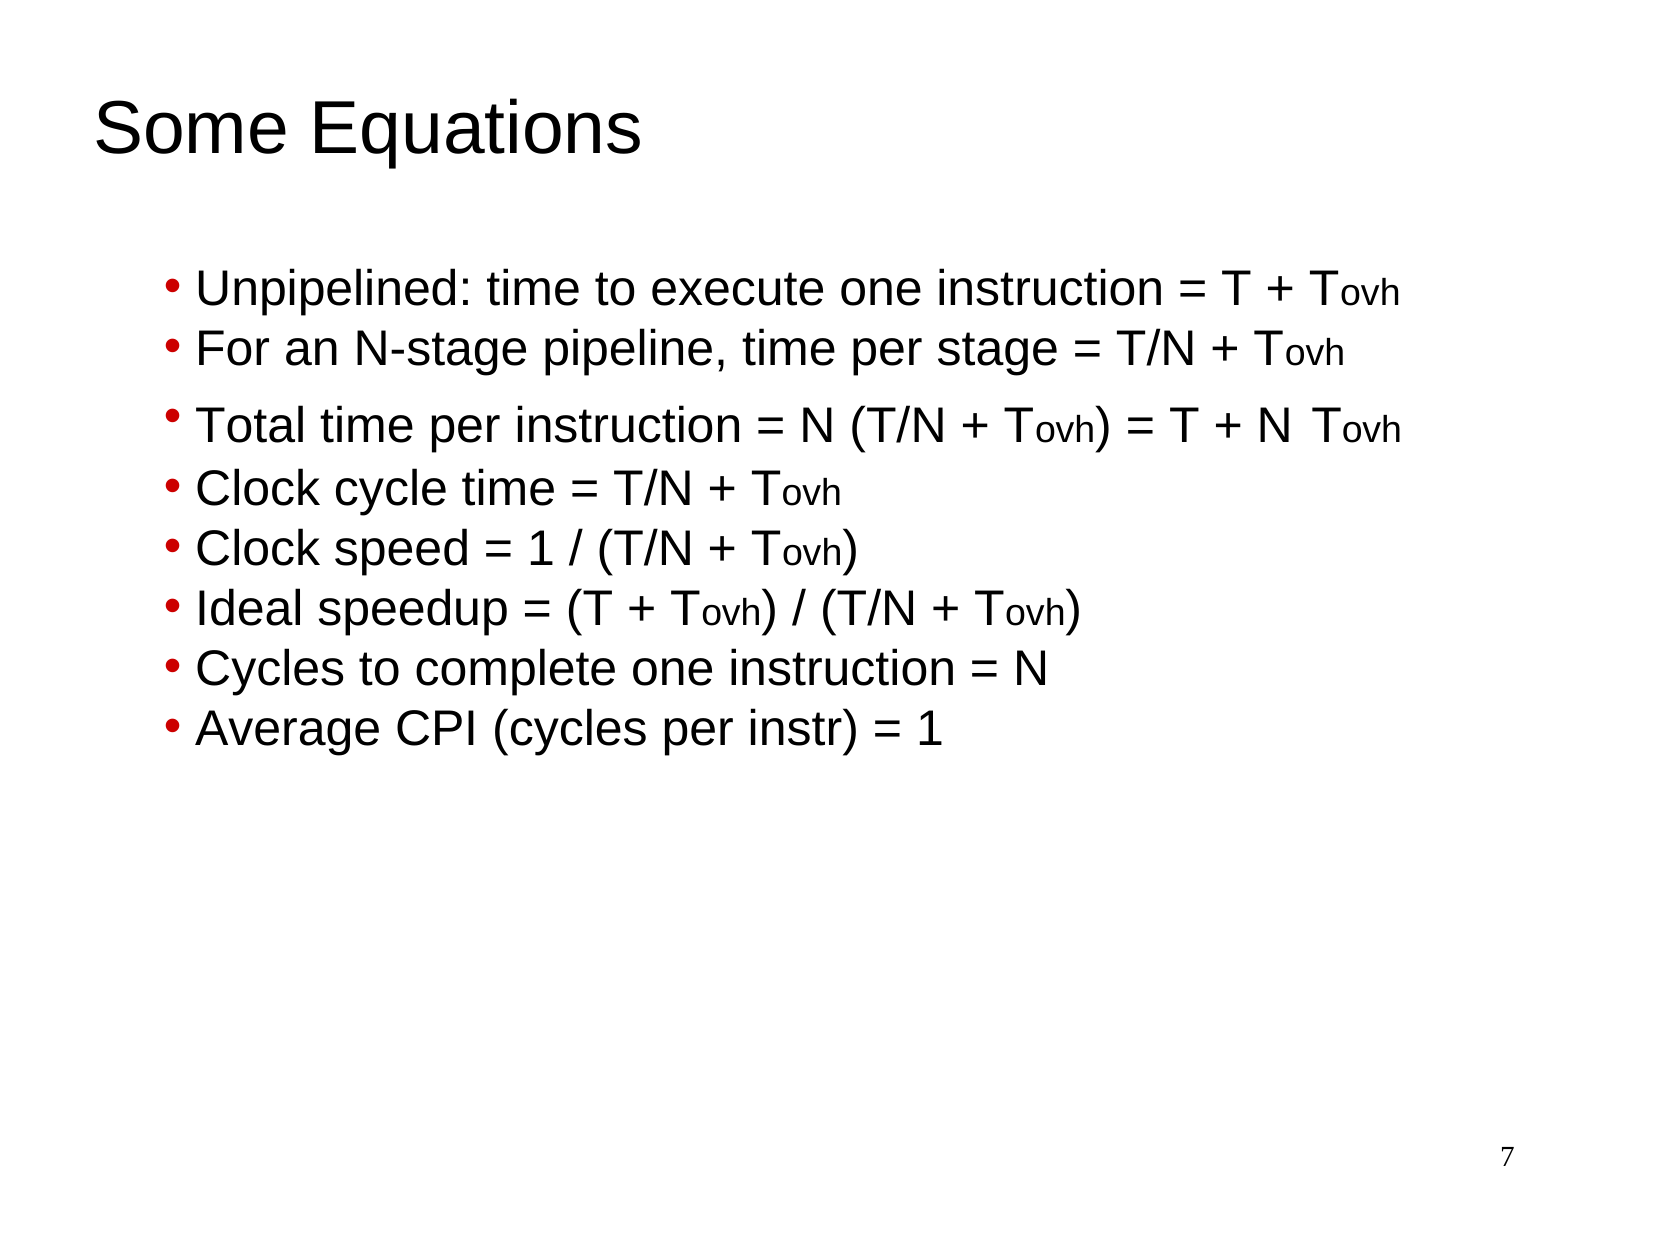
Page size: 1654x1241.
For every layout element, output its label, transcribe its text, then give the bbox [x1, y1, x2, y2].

text_box Some Equations [78, 71, 659, 177]
text_box <number> [1184, 1129, 1530, 1213]
text_box Unpipelined: time to execute one instruction = T + Tovh For an N-stage pipeline, time per stage = T/N + Tovh Total time per instruction = N (T/N + Tovh) = T + N Tovh Clock cycle time = T/N + Tovh Clock speed = 1 / (T/N + Tovh) Ideal speedup = (T + Tovh) / (T/N + Tovh) Cycles to complete one instruction = N Average CPI (cycles per instr) = 1 [149, 247, 1418, 764]
